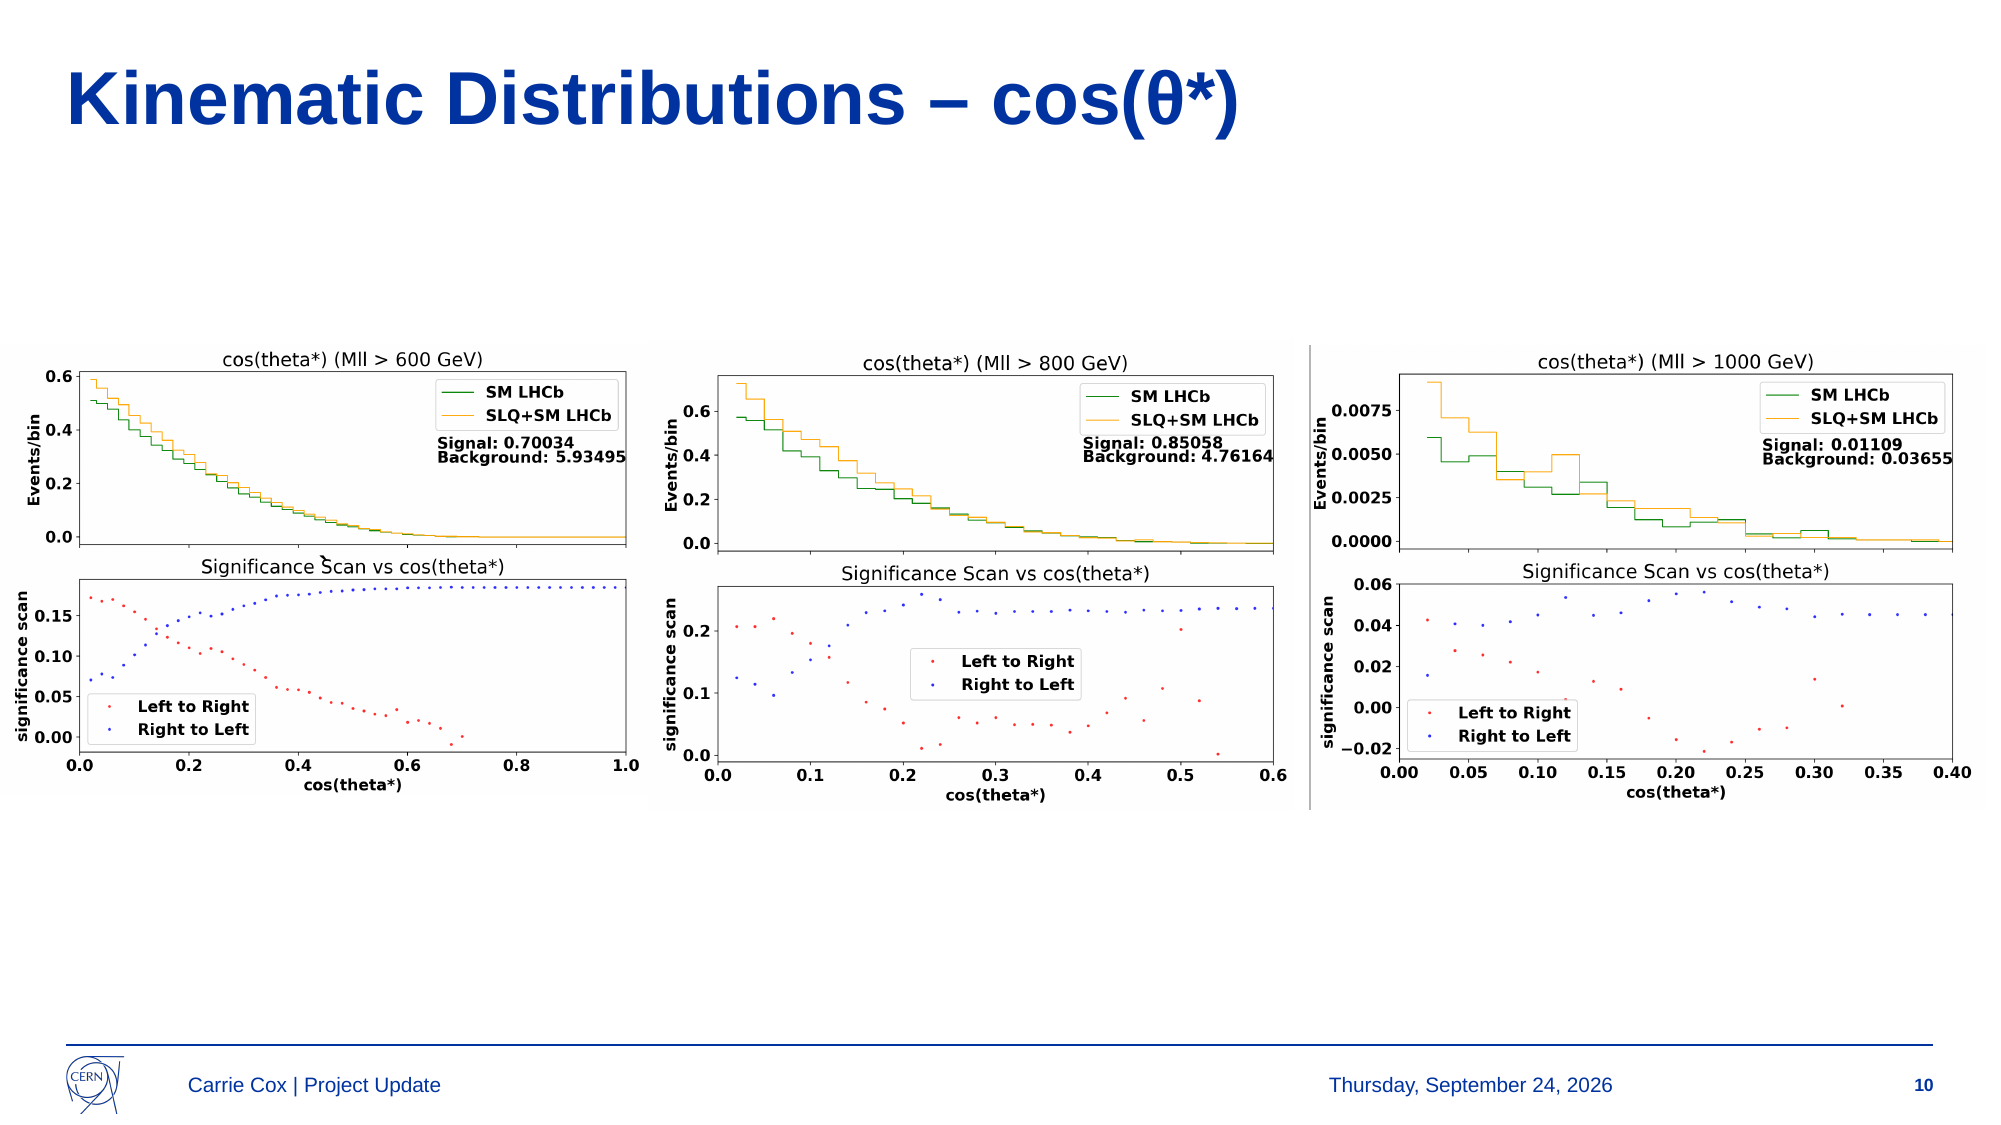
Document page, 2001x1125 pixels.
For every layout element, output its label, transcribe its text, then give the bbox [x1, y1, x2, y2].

picture [0, 339, 1294, 811]
slide_number <number> [1822, 1053, 1934, 1114]
title Kinematic Distributions – cos(θ*) [66, 59, 1934, 238]
picture [1304, 345, 1985, 810]
slide_number Friday, July 28, 2023 [1329, 1053, 1621, 1114]
footer Carrie Cox | Project Update [187, 1053, 1302, 1114]
